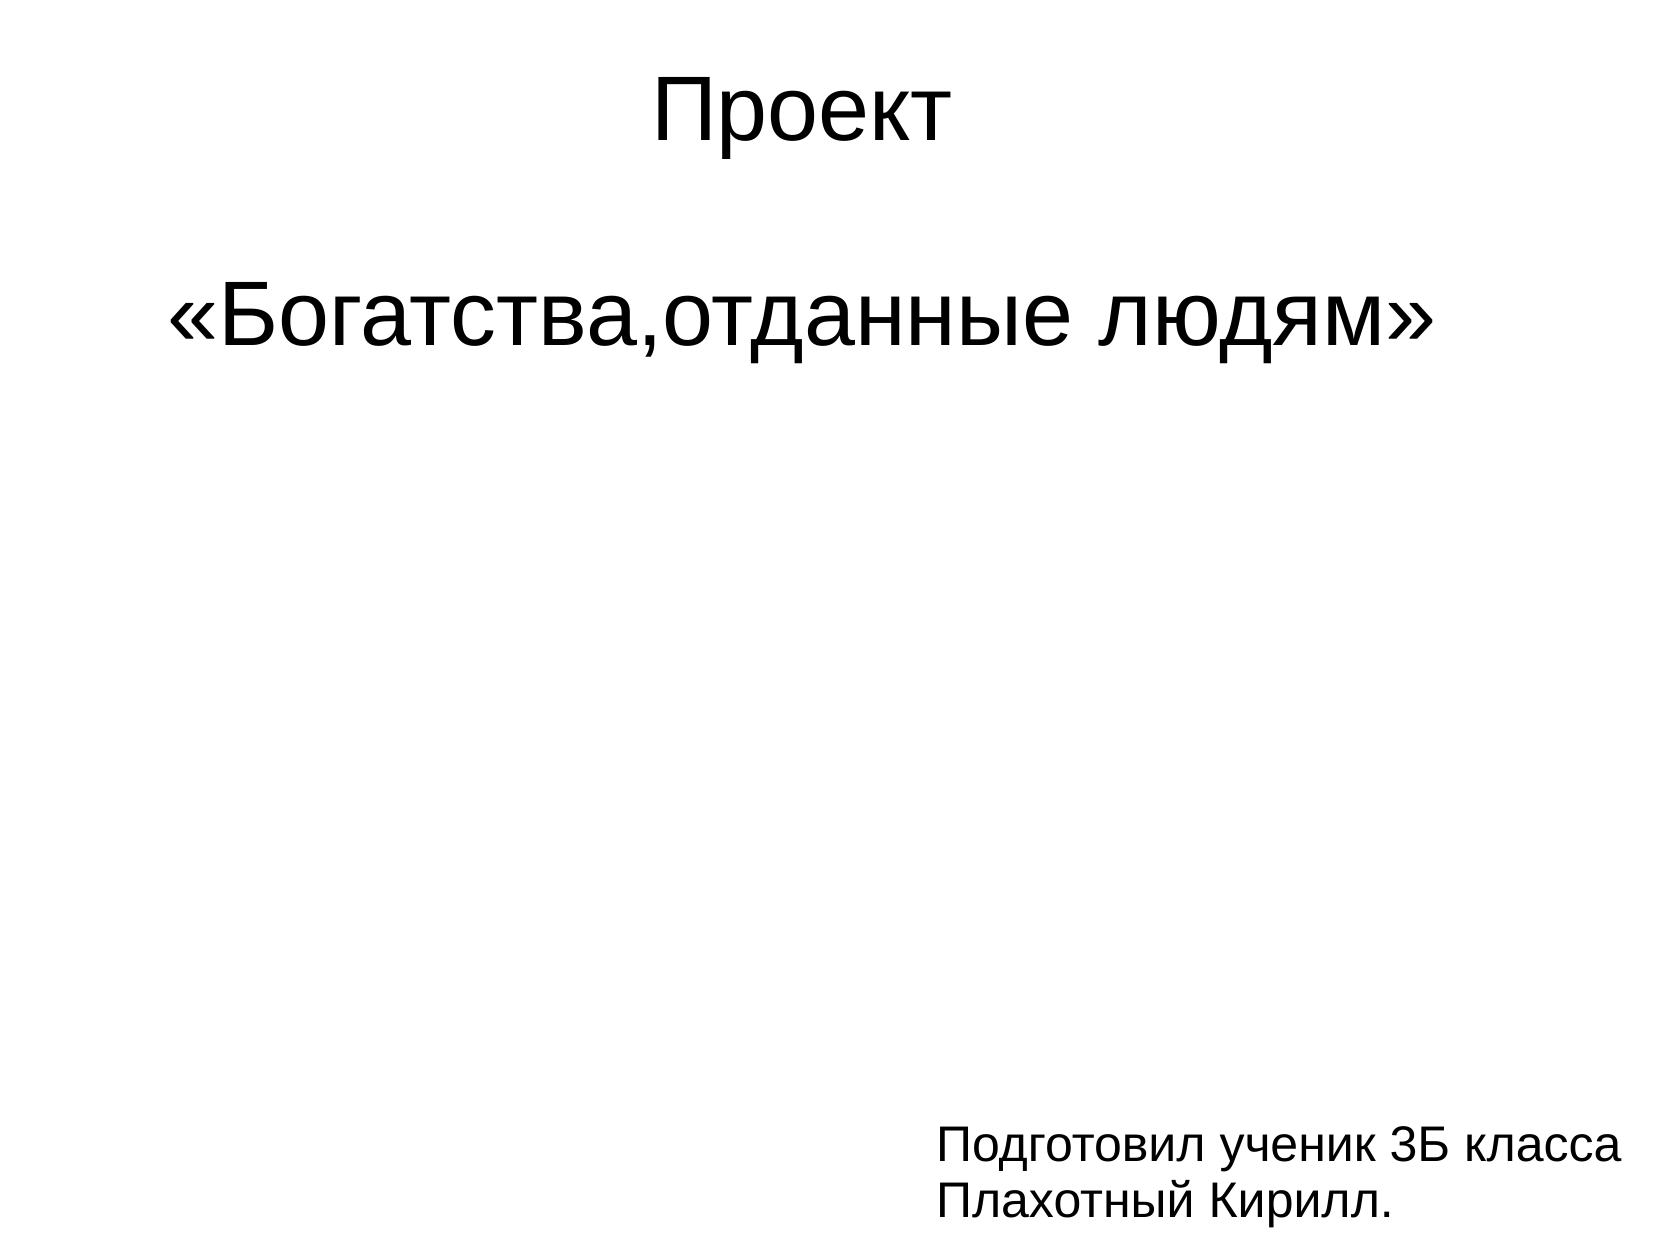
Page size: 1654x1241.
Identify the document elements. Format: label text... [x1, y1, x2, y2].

list [82, 290, 1571, 1109]
text_box Подготовил ученик 3Б класса Плахотный Кирилл. [921, 1108, 1654, 1235]
title Проект «Богатства,отданные людям» [70, 5, 1560, 314]
